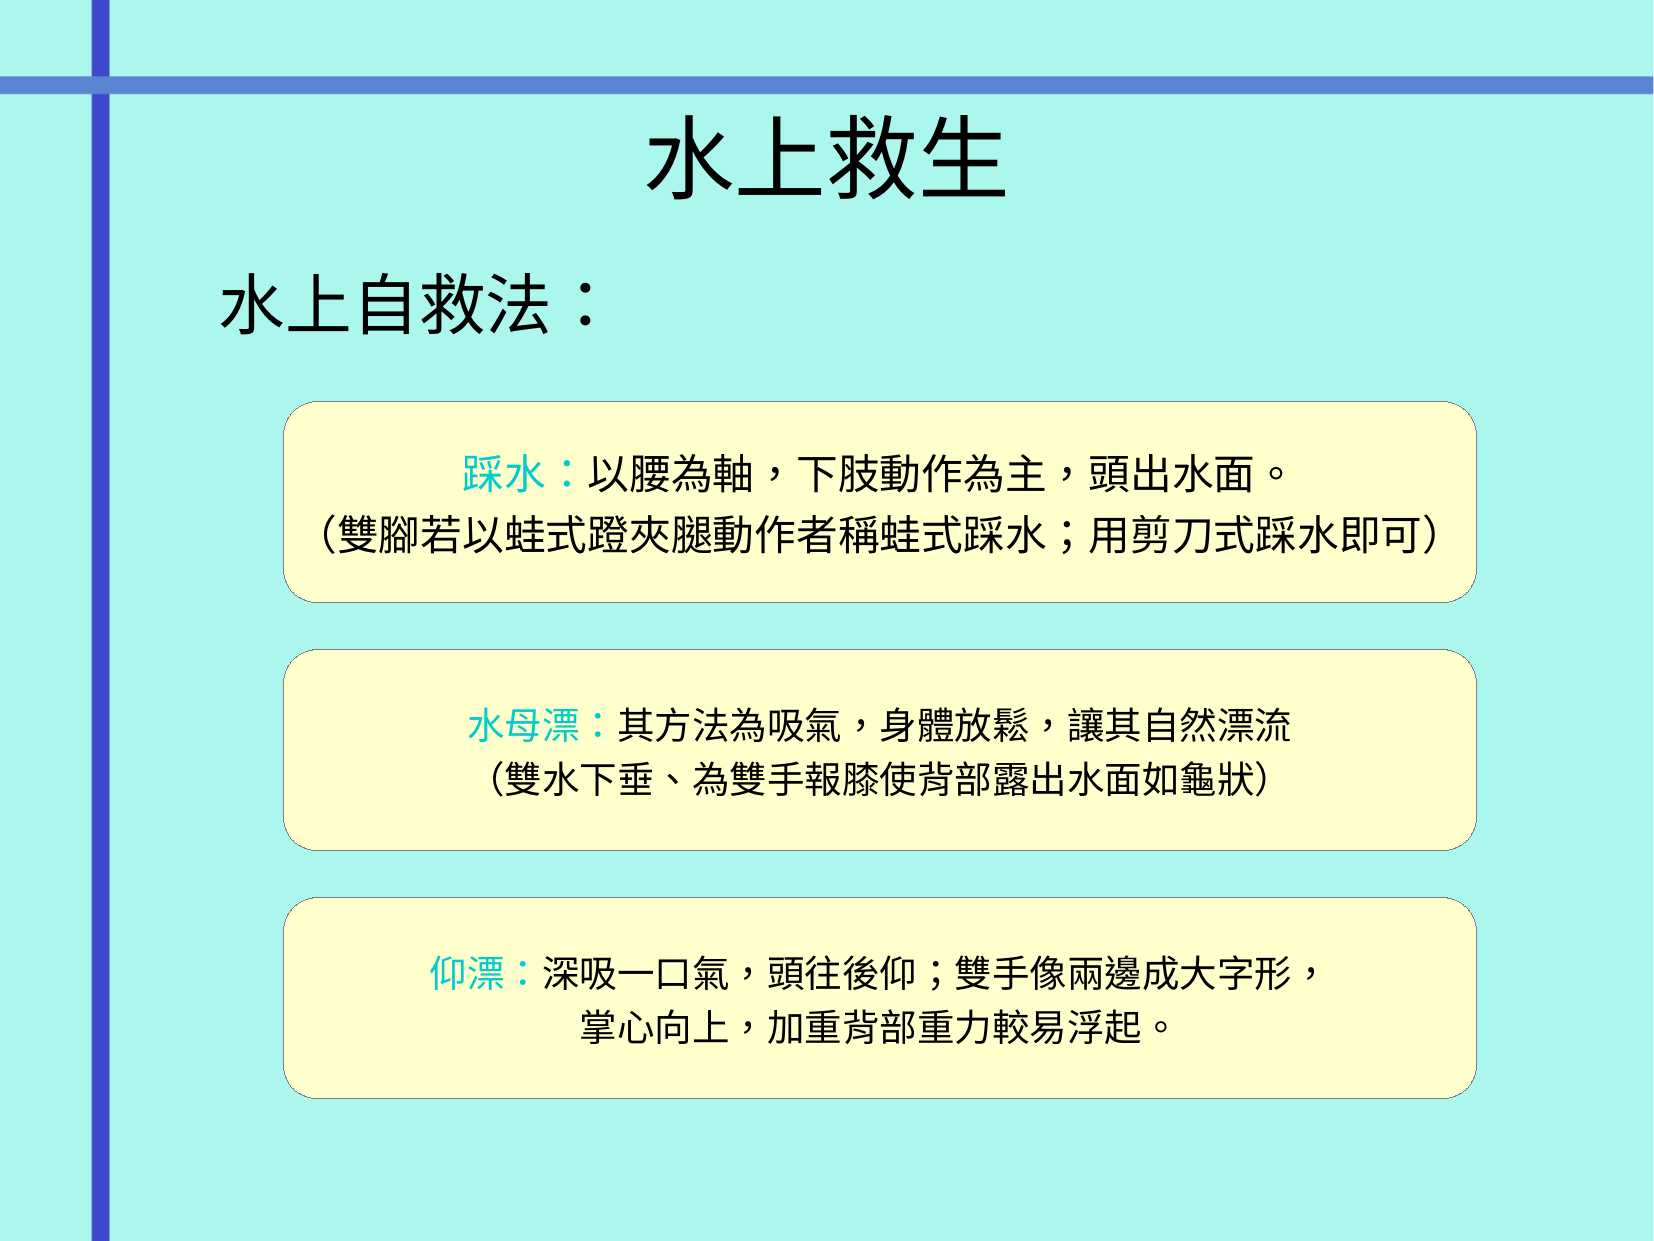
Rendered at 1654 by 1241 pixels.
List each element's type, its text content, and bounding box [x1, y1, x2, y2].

text_box 踩水：以腰為軸，下肢動作為主，頭出水面。 （雙腳若以蛙式蹬夾腿動作者稱蛙式踩水；用剪刀式踩水即可） [283, 401, 1477, 603]
picture [0, 0, 1654, 1241]
text_box 水母漂：其方法為吸氣，身體放鬆，讓其自然漂流 （雙水下垂、為雙手報膝使背部露出水面如龜狀） [283, 649, 1477, 851]
title 水上救生 [82, 49, 1571, 257]
subtitle 水上自救法： [141, 224, 697, 377]
text_box 仰漂：深吸一口氣，頭往後仰；雙手像兩邊成大字形， 掌心向上，加重背部重力較易浮起。 [283, 897, 1477, 1099]
